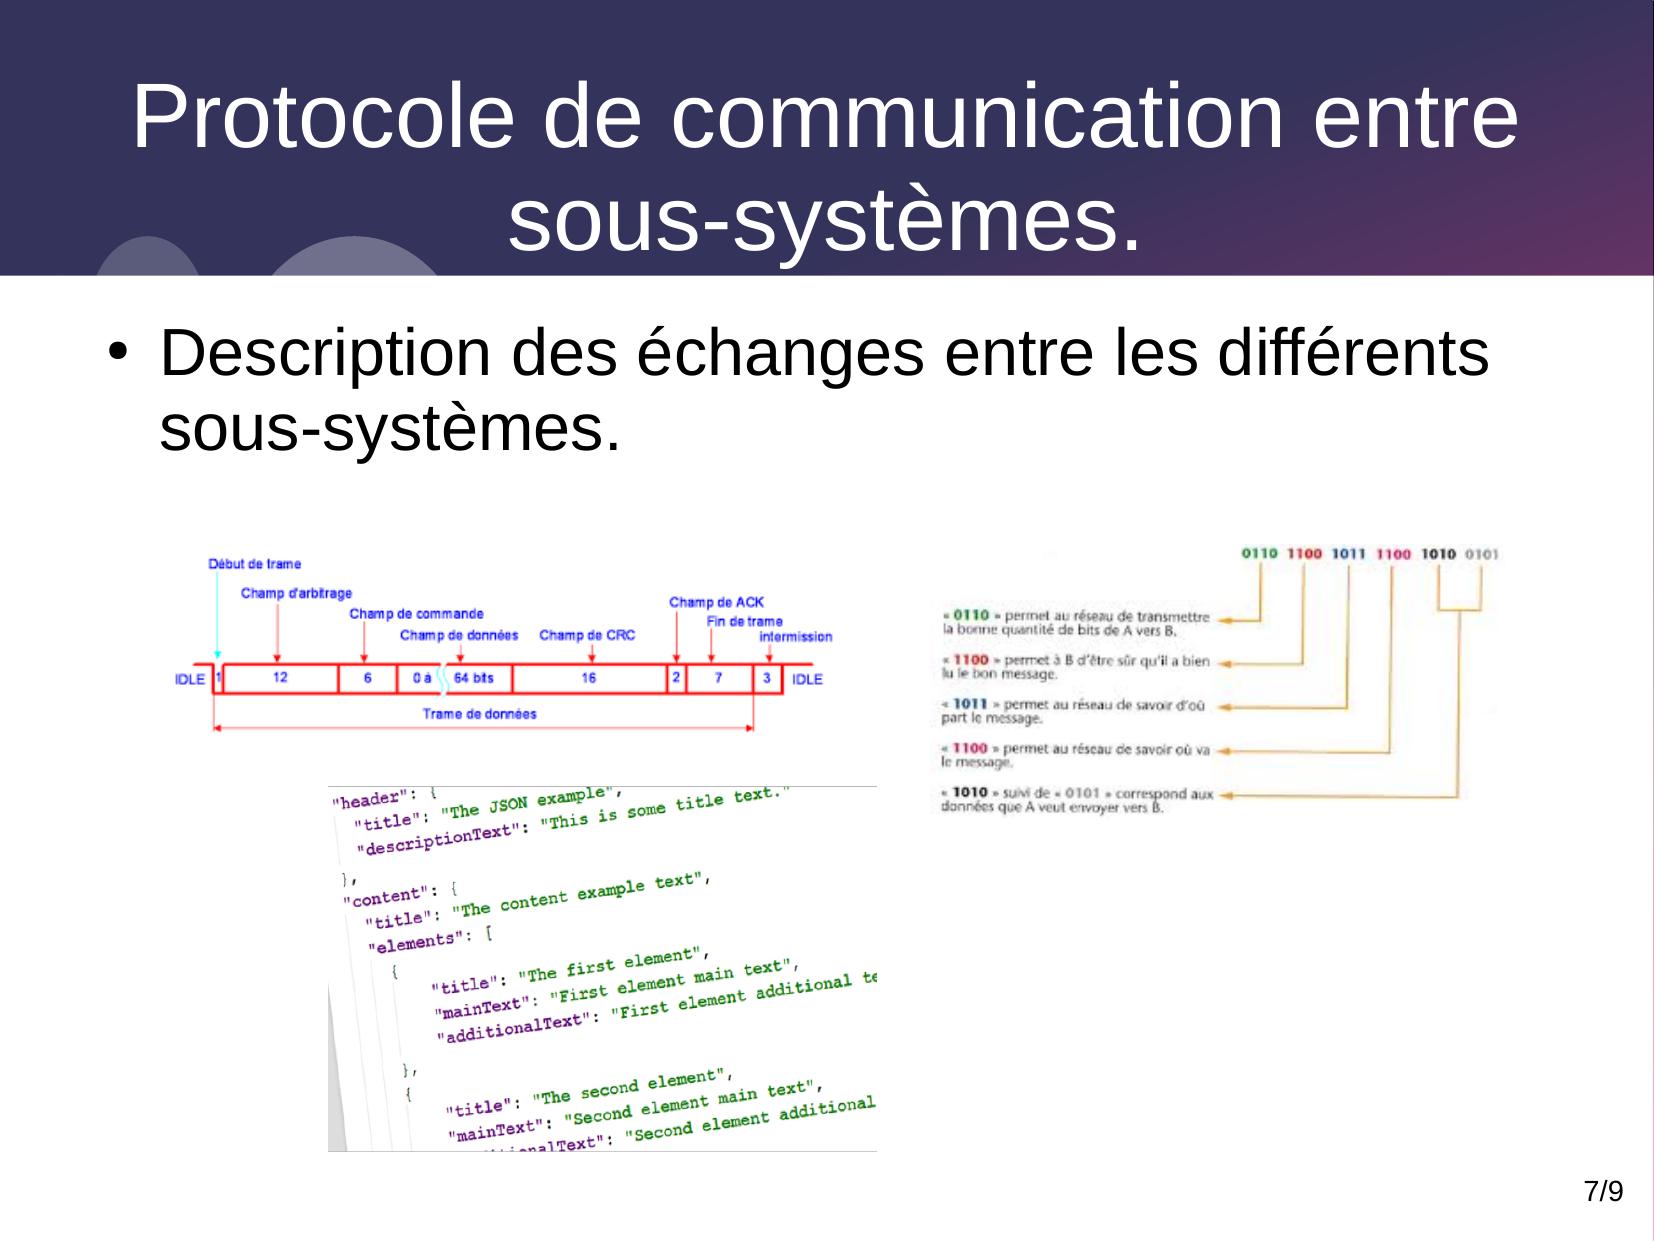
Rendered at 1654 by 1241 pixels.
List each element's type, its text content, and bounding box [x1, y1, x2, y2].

list Description des échanges entre les différents sous-systèmes. [88, 314, 1565, 1103]
picture [165, 553, 842, 735]
title Protocole de communication entre sous-systèmes. [88, 59, 1565, 276]
picture [930, 544, 1506, 820]
picture [328, 786, 877, 1152]
